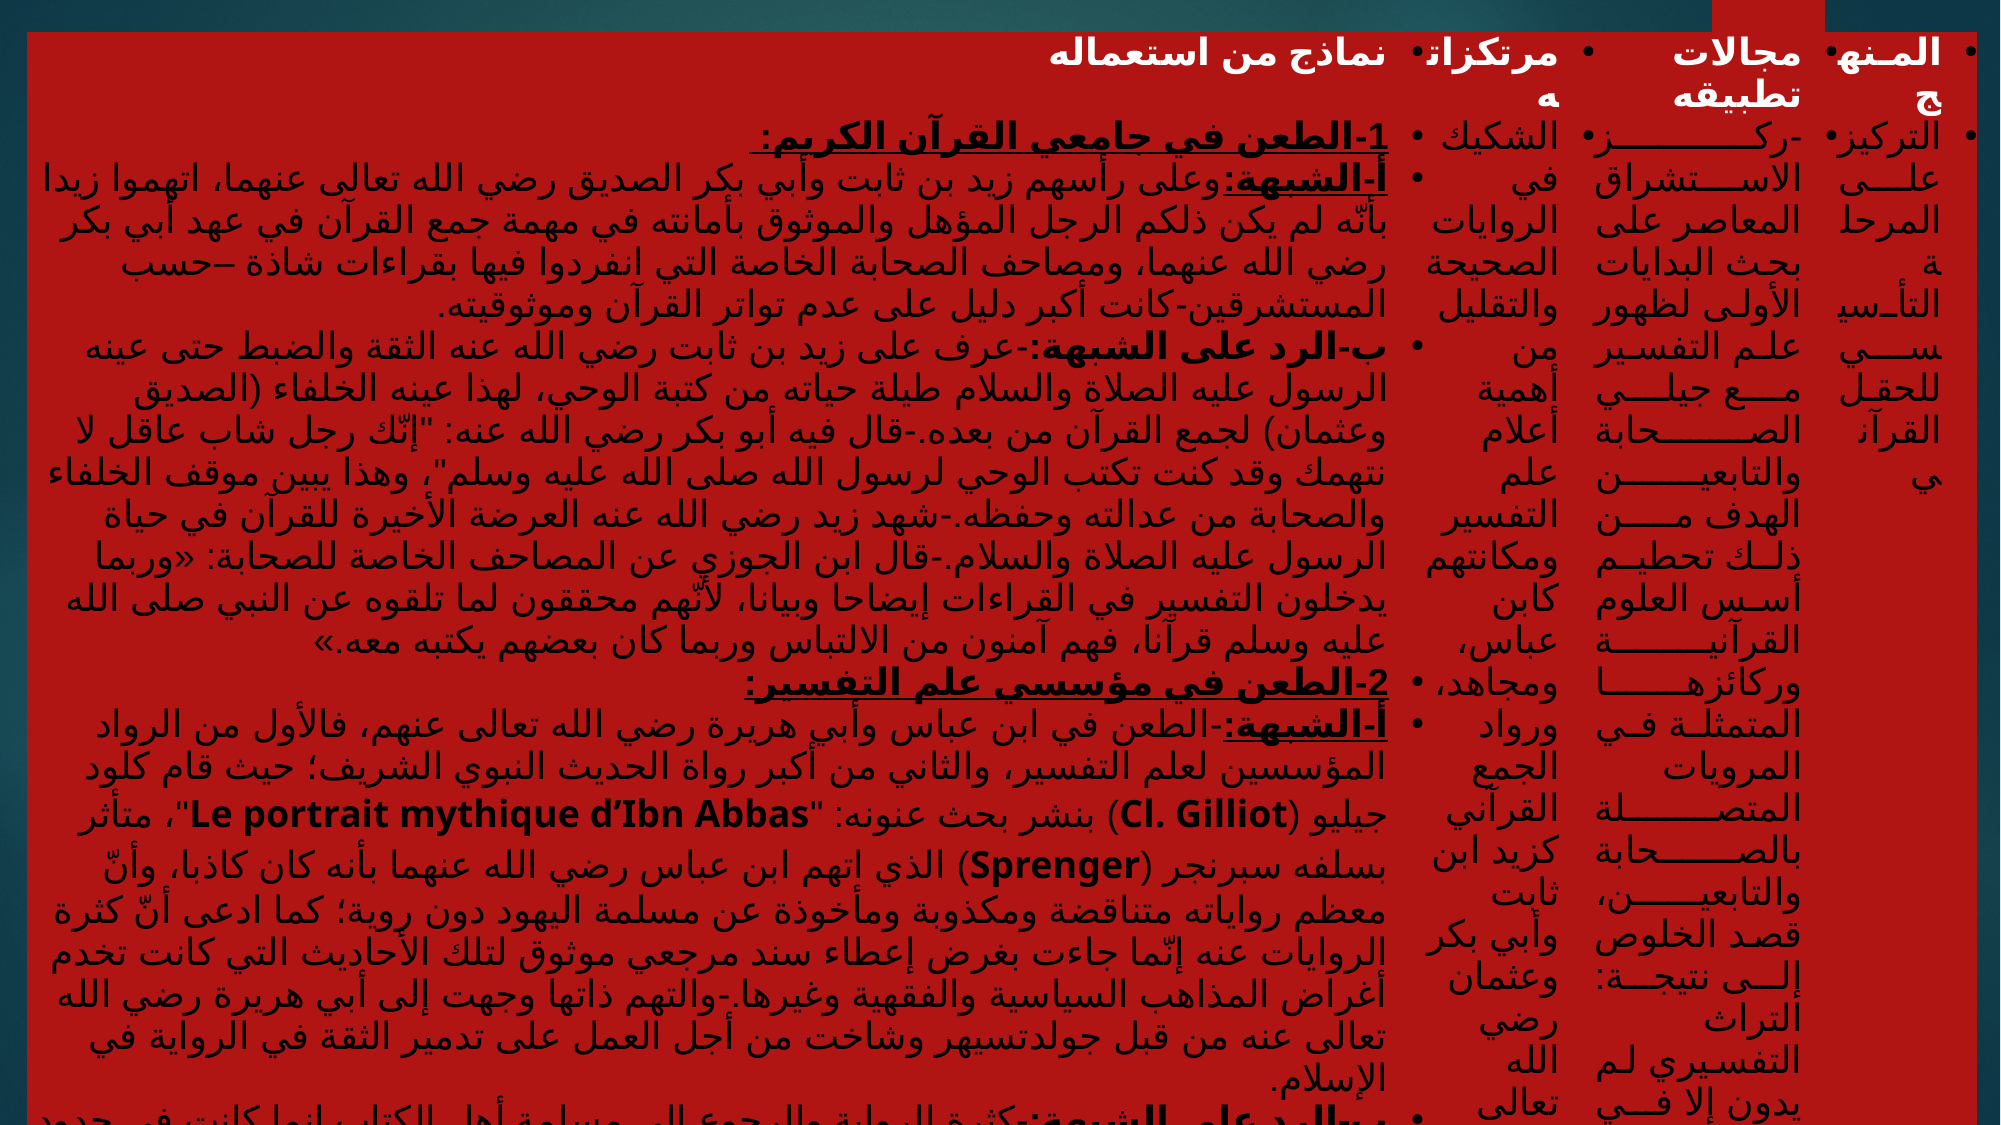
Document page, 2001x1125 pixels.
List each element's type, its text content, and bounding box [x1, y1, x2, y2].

table_cell -ركز الاستشراق المعاصر على بحث البدايات الأولى لظهور علم التفسير مع جيلي الصحابة والتابعين الهدف من ذلك تحطيم أسس العلوم القرآنية وركائزها المتمثلة في المرويات المتصلة بالصحابة والتابعين، قصد الخلوص إلى نتيجة: التراث التفسيري لم يدون إلا في مرحلة متأخرة عن العصور الأولى. [1595, 116, 1838, 1125]
table_cell الشكيك في الروايات الصحيحة والتقليل من أهمية أعلام علم التفسير ومكانتهم كابن عباس، ومجاهد، ورواد الجمع القرآني كزيد ابن ثابت وأبي بكر وعثمان رضي الله تعالى عنهم. [1424, 116, 1595, 1125]
table_header مجالات تطبيقه [1595, 32, 1838, 116]
table_cell 1-الطعن في جامعي القرآن الكريم: أ-الشبهة:وعلى رأسهم زيد بن ثابت وأبي بكر الصديق رضي الله تعالى عنهما، اتهموا زيدا بأنّه لم يكن ذلكم الرجل المؤهل والموثوق بأمانته في مهمة جمع القرآن في عهد أبي بكر رضي الله عنهما، ومصاحف الصحابة الخاصة التي انفردوا فيها بقراءات شاذة –حسب المستشرقين-كانت أكبر دليل على عدم تواتر القرآن وموثوقيته. ب-الرد على الشبهة:-عرف على زيد بن ثابت رضي الله عنه الثقة والضبط حتى عينه الرسول عليه الصلاة والسلام طيلة حياته من كتبة الوحي، لهذا عينه الخلفاء (الصديق وعثمان) لجمع القرآن من بعده.-قال فيه أبو بكر رضي الله عنه: "إنّك رجل شاب عاقل لا نتهمك وقد كنت تكتب الوحي لرسول الله صلى الله عليه وسلم"، وهذا يبين موقف الخلفاء والصحابة من عدالته وحفظه.-شهد زيد رضي الله عنه العرضة الأخيرة للقرآن في حياة الرسول عليه الصلاة والسلام.-قال ابن الجوزي عن المصاحف الخاصة للصحابة: «وربما يدخلون التفسير في القراءات إيضاحا وبيانا، لأنّهم محققون لما تلقوه عن النبي صلى الله عليه وسلم قرآنا، فهم آمنون من الالتباس وربما كان بعضهم يكتبه معه.» 2-الطعن في مؤسسي علم التفسير: أ-الشبهة:-الطعن في ابن عباس وأبي هريرة رضي الله تعالى عنهم، فالأول من الرواد المؤسسين لعلم التفسير، والثاني من أكبر رواة الحديث النبوي الشريف؛ حيث قام كلود جيليو (Cl. Gilliot) بنشر بحث عنونه: "Le portrait mythique d’Ibn Abbas"، متأثر بسلفه سبرنجر (Sprenger) الذي اتهم ابن عباس رضي الله عنهما بأنه كان كاذبا، وأنّ معظم رواياته متناقضة ومكذوبة ومأخوذة عن مسلمة اليهود دون روية؛ كما ادعى أنّ كثرة الروايات عنه إنّما جاءت بغرض إعطاء سند مرجعي موثوق لتلك الأحاديث التي كانت تخدم أغراض المذاهب السياسية والفقهية وغيرها.-والتهم ذاتها وجهت إلى أبي هريرة رضي الله تعالى عنه من قبل جولدتسيهر وشاخت من أجل العمل على تدمير الثقة في الرواية في الإسلام. ب-الرد على الشبهة:-كثرة الرواية والرجوع إلى مسلمة أهل الكتاب إنما كانت في حدود اتفاق القرآن مع التوراة والإنجيل خاصة في المواضع التي أجملت في القرآن وفصلت فيهما، لكنّ الدائرة كانت محدودة جدا، بدليل ما ورد عنه في صحيح البخاري: "يا معشر المسلمين كيف تسألون أهل الكتاب وكتابكم الذي أُنزِل على نبيه صلى الله عليه وسلم أحدثُ الأخبار بالله لم يُشَب؟". [27, 116, 1424, 1125]
table_header مرتكزاته [1424, 32, 1595, 116]
table_header المنهج [1838, 32, 1977, 116]
table_header نماذج من استعماله [27, 32, 1424, 116]
table_cell التركيز على المرحلة التأسيسي للحقل القرآني [1838, 116, 1977, 1125]
